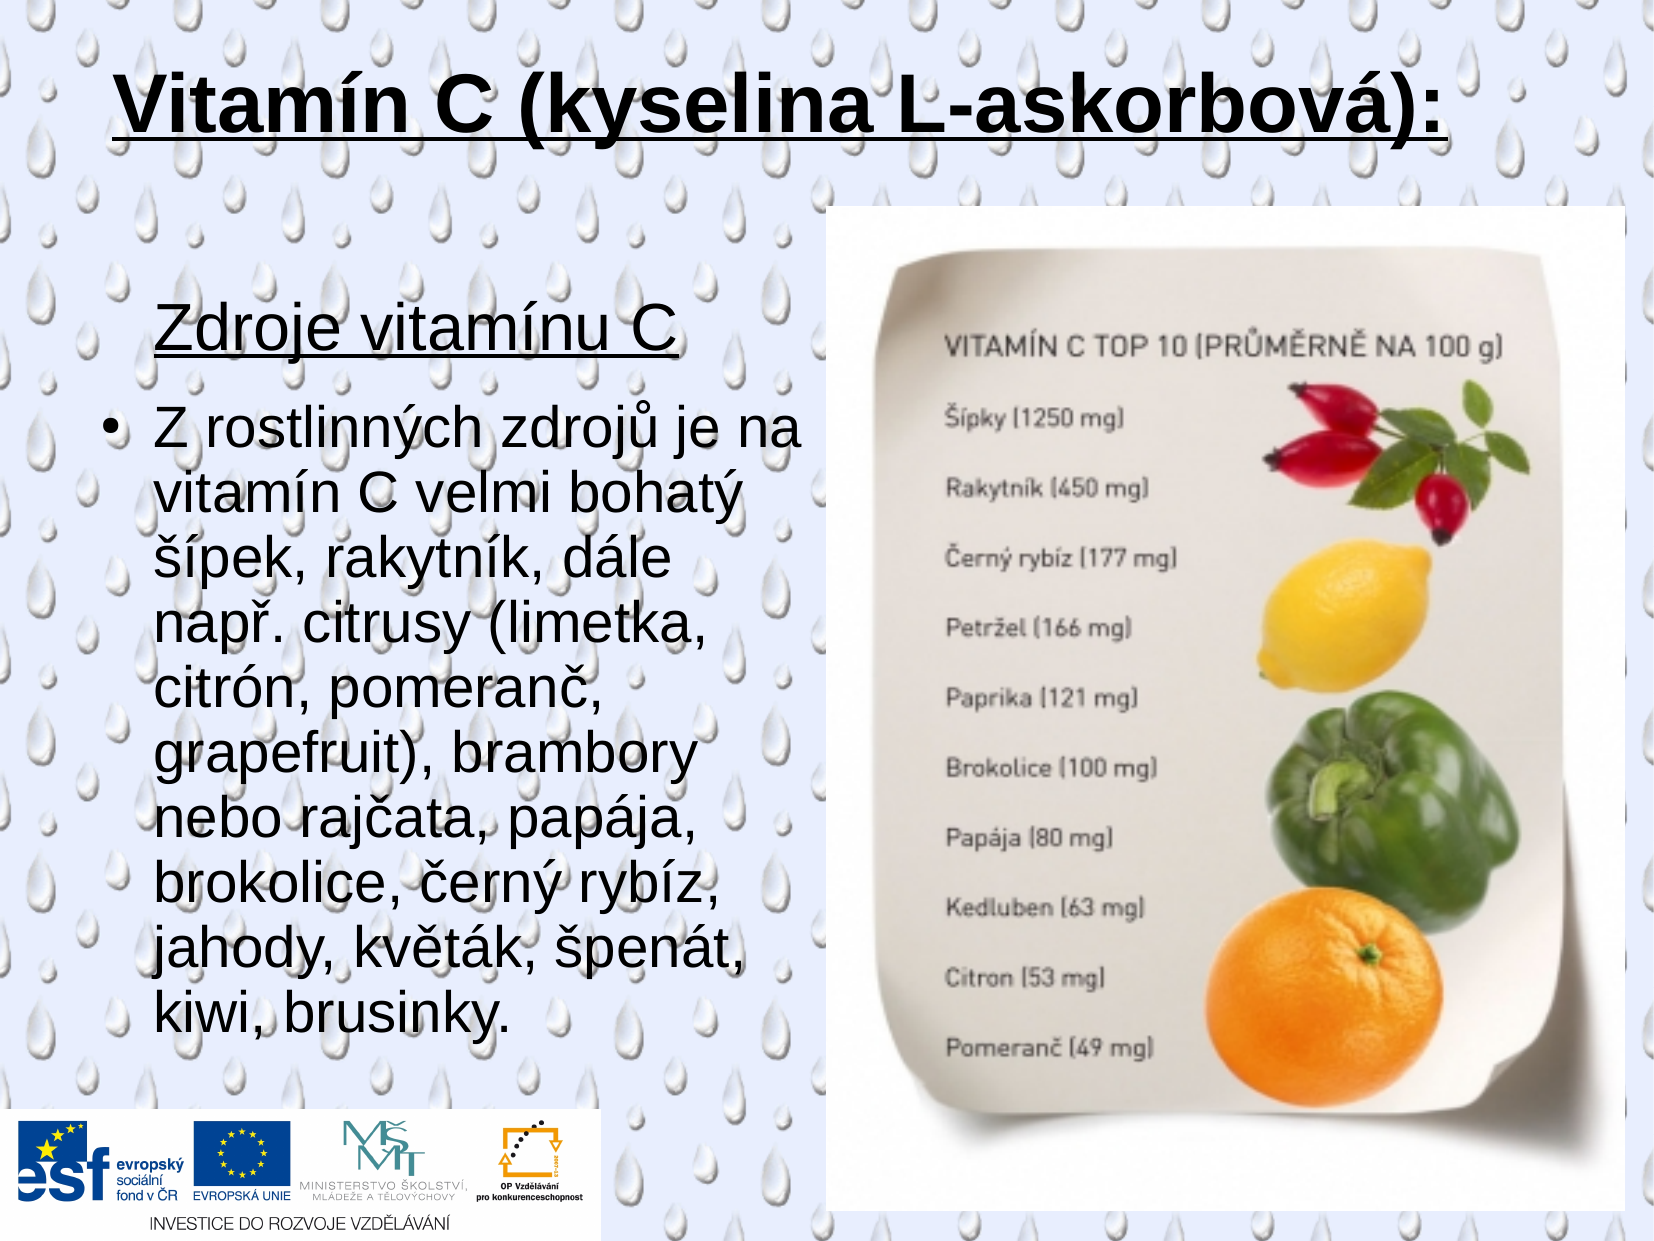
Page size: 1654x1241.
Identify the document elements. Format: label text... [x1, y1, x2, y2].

list Zdroje vitamínu C Z rostlinných zdrojů je na vitamín C velmi bohatý šípek, rakytník, dále např. citrusy (limetka, citrón, pomeranč, grapefruit), brambory nebo rajčata, papája, brokolice, černý rybíz, jahody, květák, špenát, kiwi, brusinky. [82, 290, 809, 1147]
picture [0, 0, 1654, 1241]
title Vitamín C (kyselina L-askorbová): [82, 0, 1571, 208]
